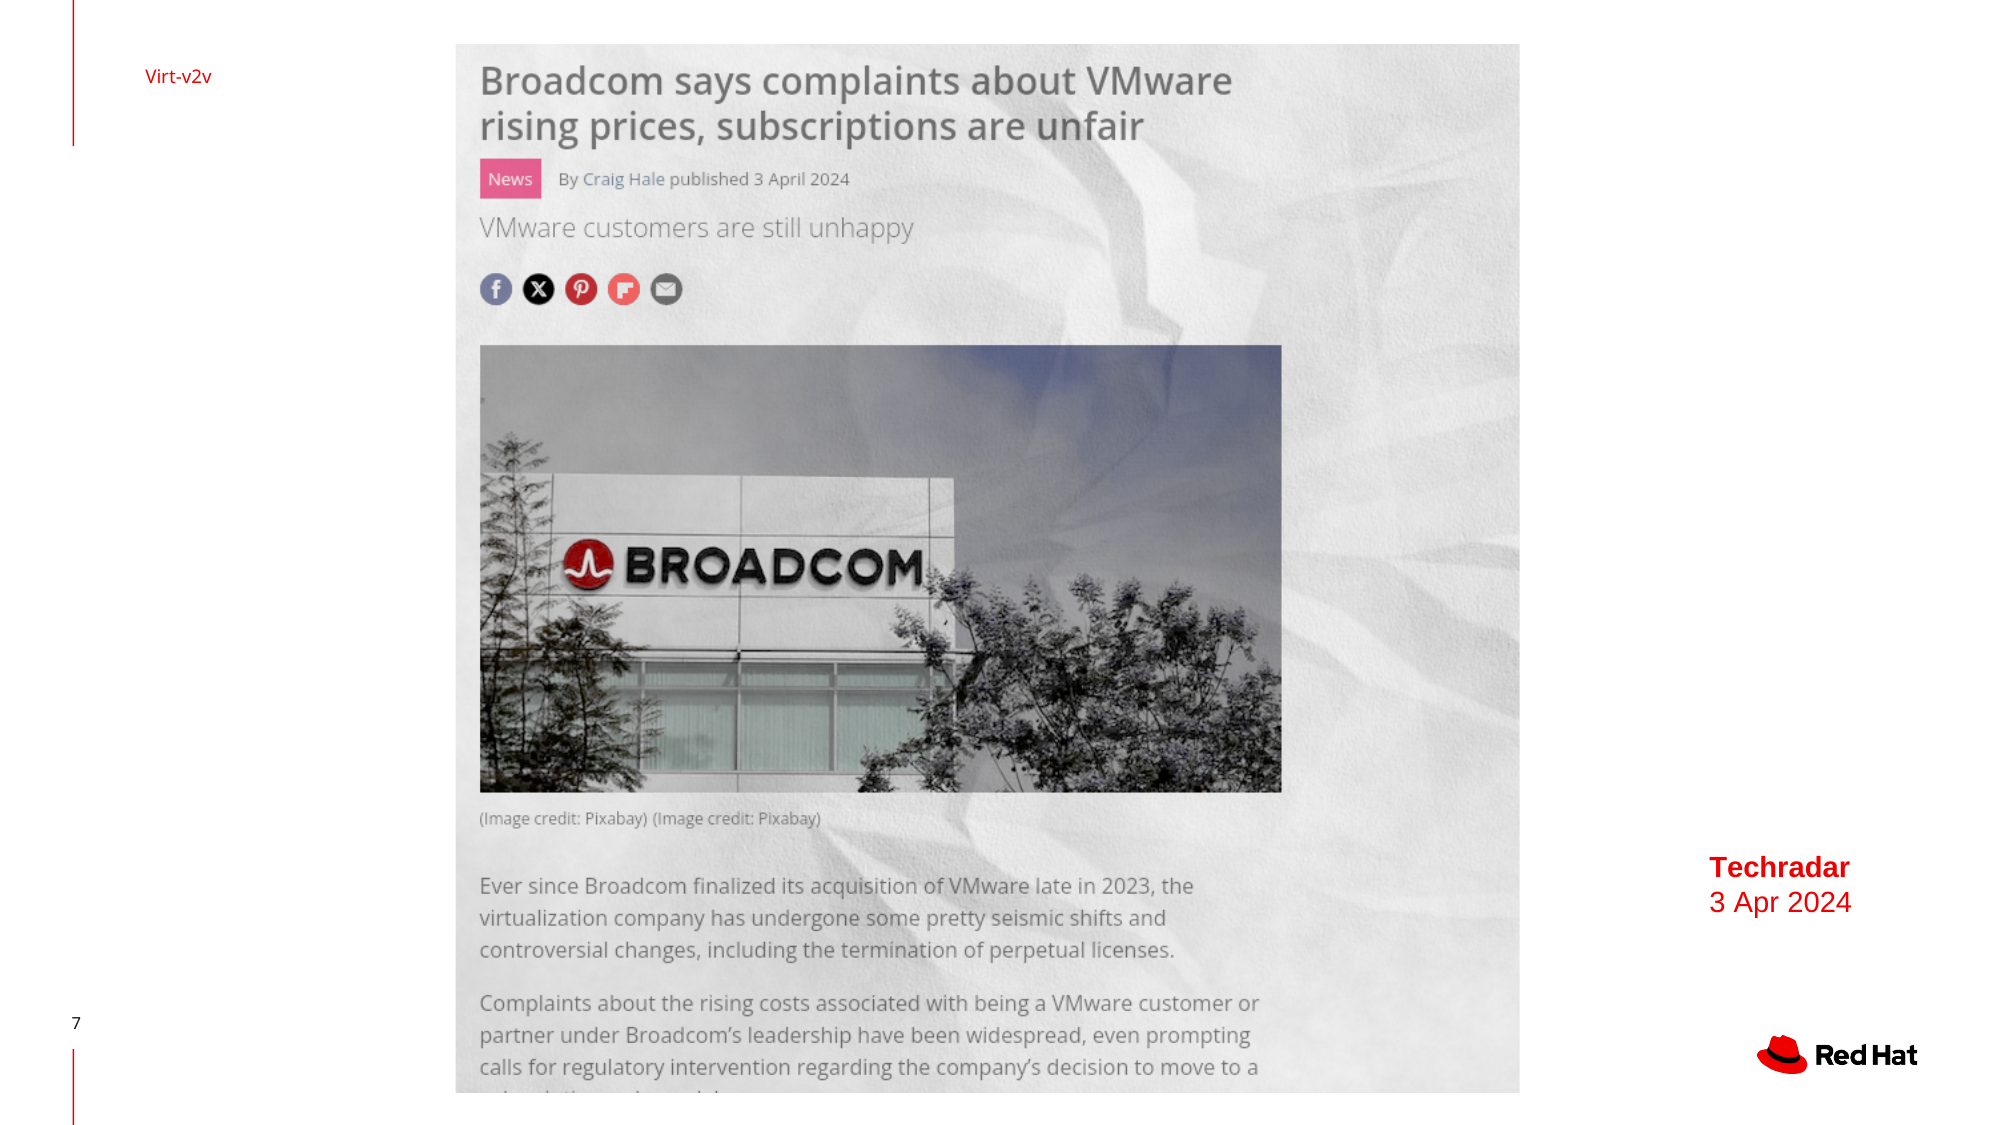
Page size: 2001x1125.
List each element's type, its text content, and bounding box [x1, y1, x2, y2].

picture [1757, 1035, 1918, 1074]
text_box Virt-v2v [73, 9, 918, 144]
text_box Techradar 3 Apr 2024 [1694, 840, 1907, 968]
picture [455, 44, 1520, 1093]
